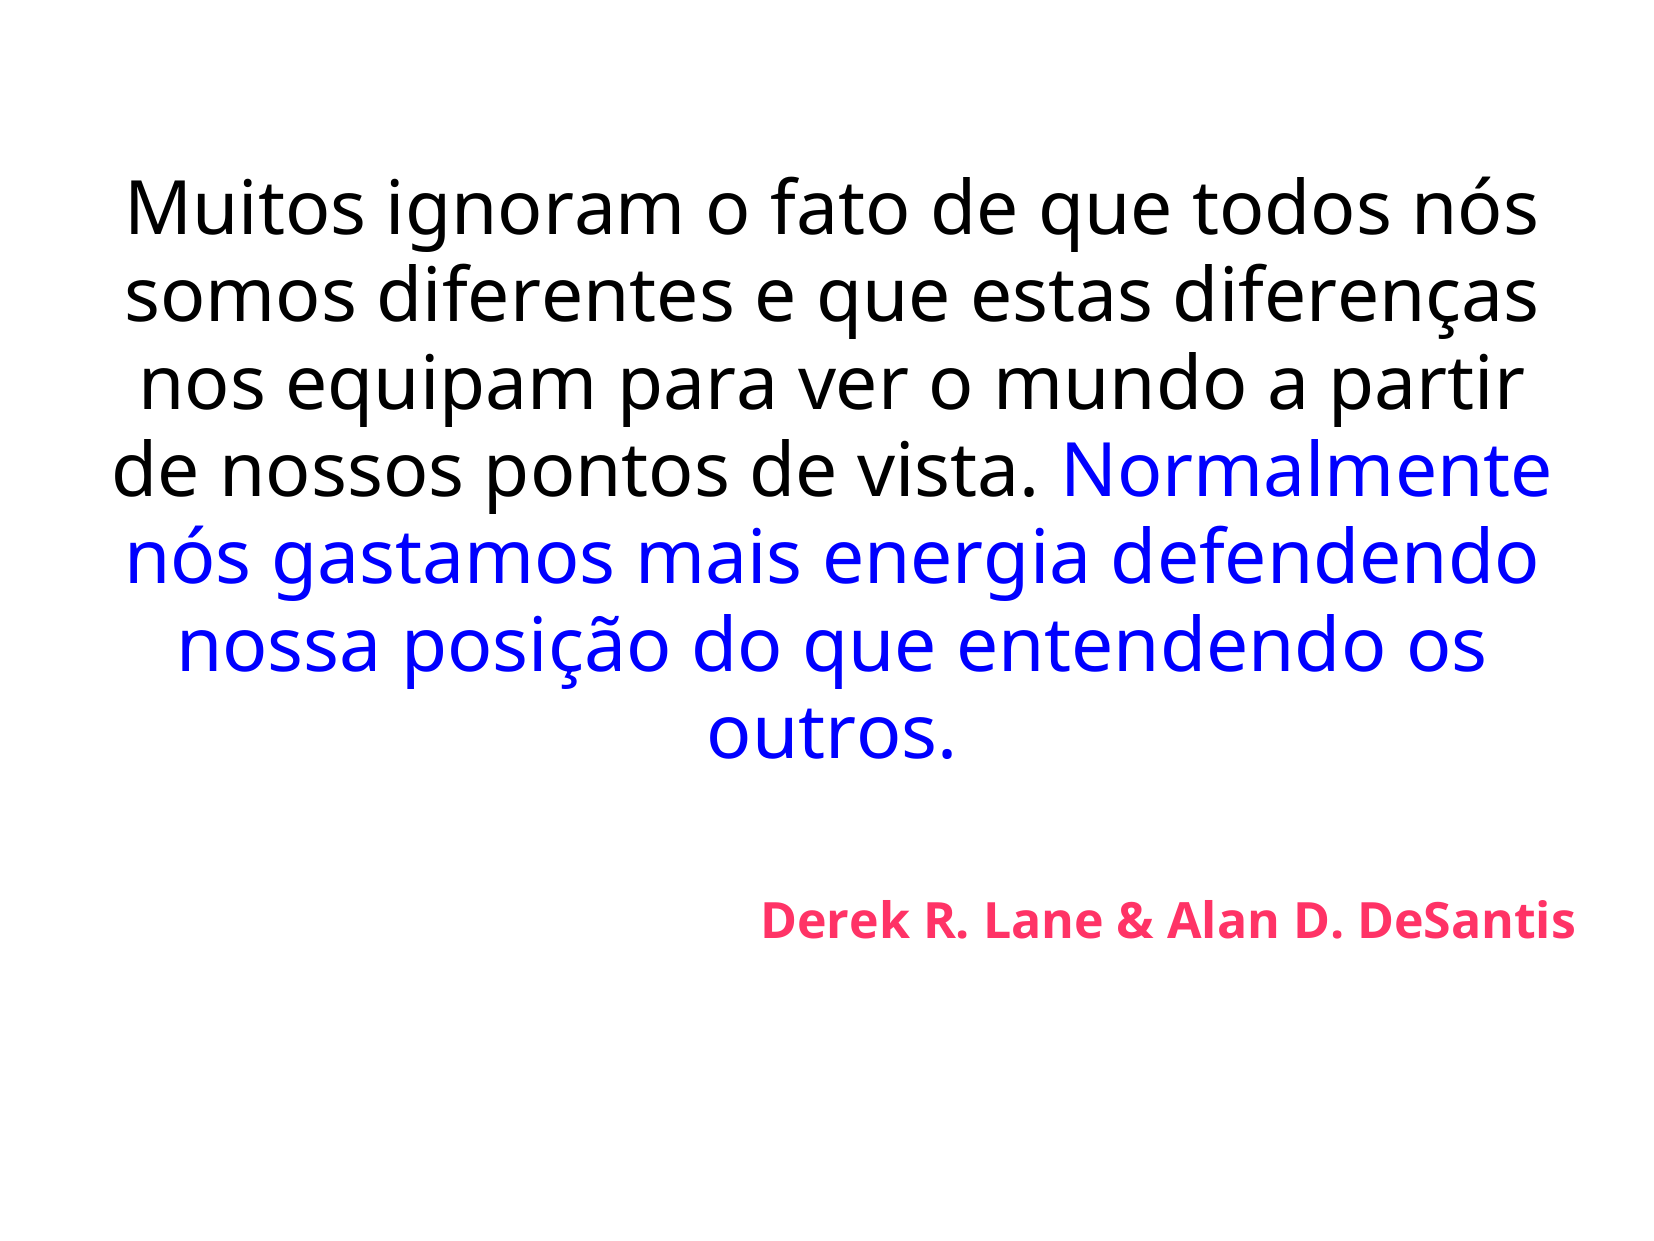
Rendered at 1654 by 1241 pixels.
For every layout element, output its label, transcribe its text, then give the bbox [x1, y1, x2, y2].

text_box Muitos ignoram o fato de que todos nós somos diferentes e que estas diferenças nos equipam para ver o mundo a partir de nossos pontos de vista. Normalmente nós gastamos mais energia defendendo nossa posição do que entendendo os outros. Derek R. Lane & Alan D. DeSantis [88, 59, 1577, 1119]
